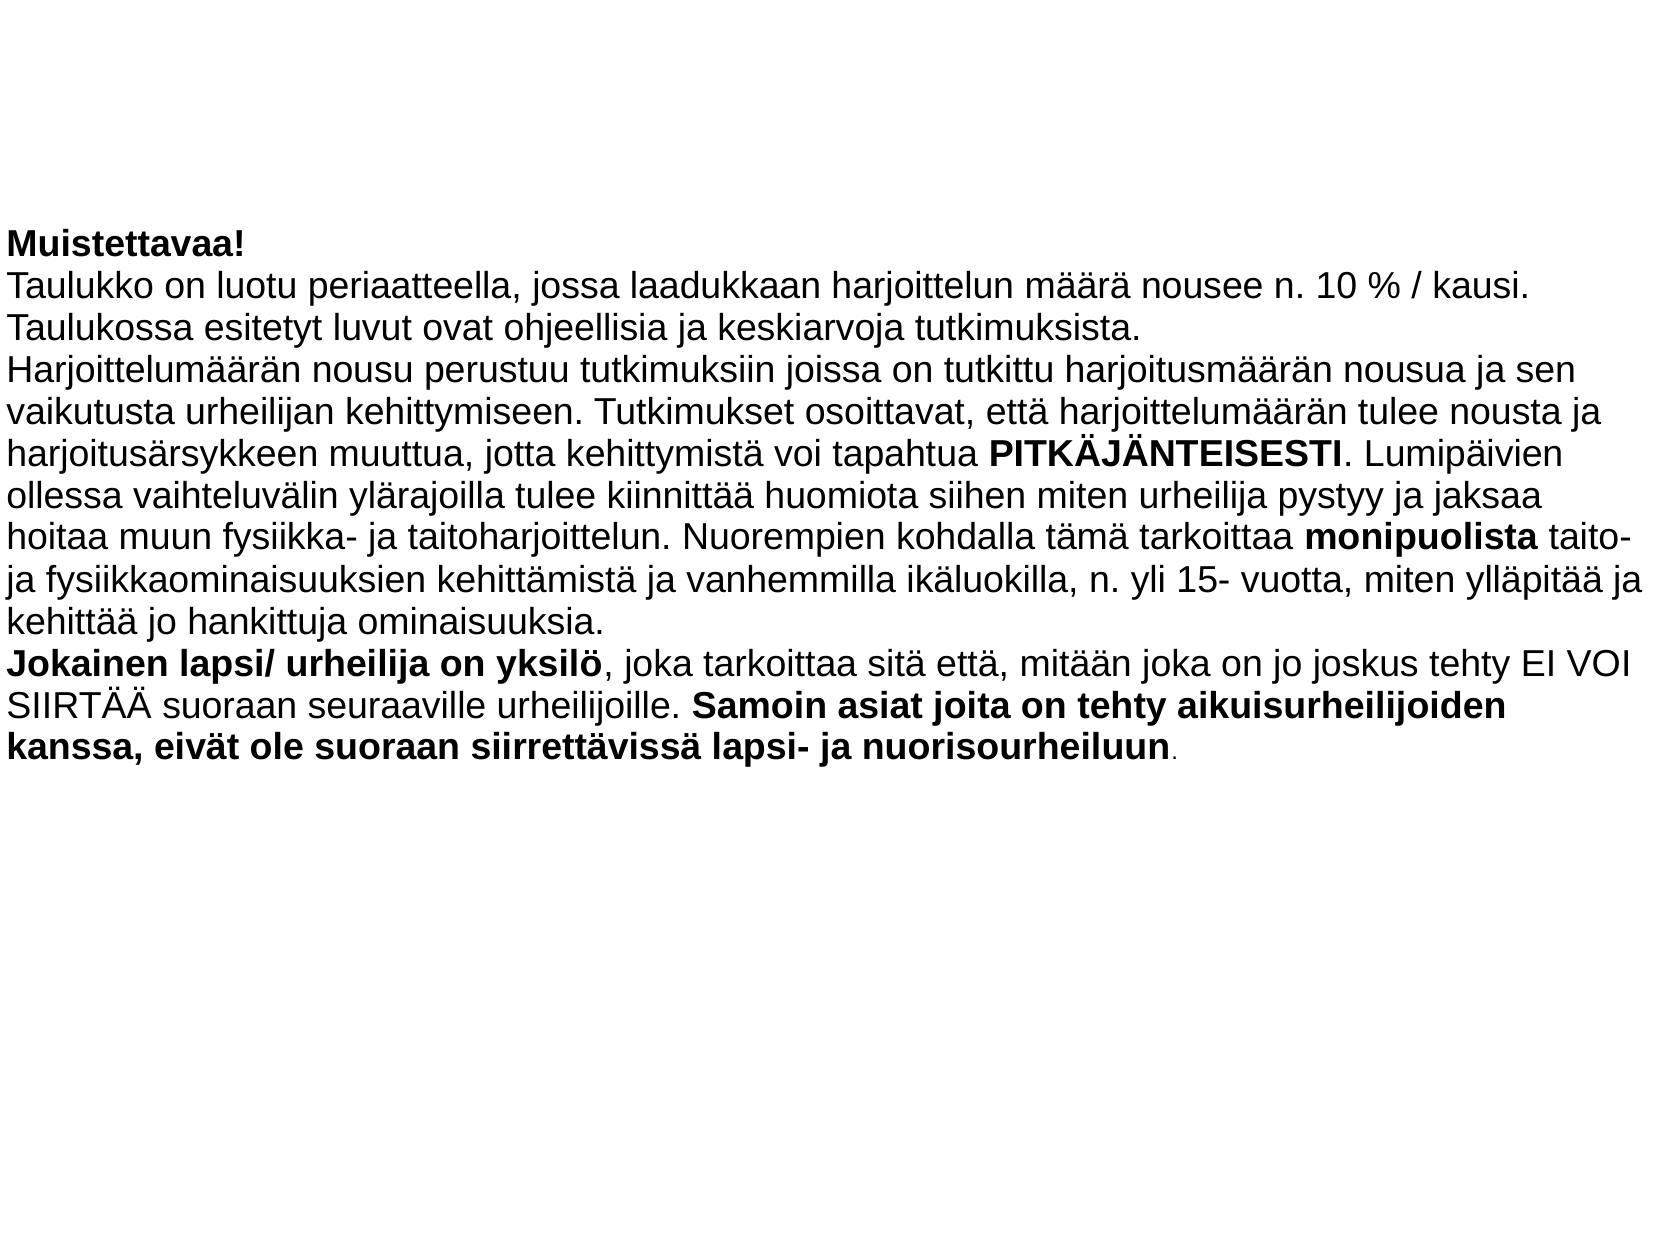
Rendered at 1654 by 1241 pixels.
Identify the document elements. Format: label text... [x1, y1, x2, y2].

text_box Muistettavaa! Taulukko on luotu periaatteella, jossa laadukkaan harjoittelun määrä nousee n. 10 % / kausi. Taulukossa esitetyt luvut ovat ohjeellisia ja keskiarvoja tutkimuksista. Harjoittelumäärän nousu perustuu tutkimuksiin joissa on tutkittu harjoitusmäärän nousua ja sen vaikutusta urheilijan kehittymiseen. Tutkimukset osoittavat, että harjoittelumäärän tulee nousta ja harjoitusärsykkeen muuttua, jotta kehittymistä voi tapahtua PITKÄJÄNTEISESTI. Lumipäivien ollessa vaihteluvälin ylärajoilla tulee kiinnittää huomiota siihen miten urheilija pystyy ja jaksaa hoitaa muun fysiikka- ja taitoharjoittelun. Nuorempien kohdalla tämä tarkoittaa monipuolista taito- ja fysiikkaominaisuuksien kehittämistä ja vanhemmilla ikäluokilla, n. yli 15- vuotta, miten ylläpitää ja kehittää jo hankittuja ominaisuuksia. Jokainen lapsi/ urheilija on yksilö, joka tarkoittaa sitä että, mitään joka on jo joskus tehty EI VOI SIIRTÄÄ suoraan seuraaville urheilijoille. Samoin asiat joita on tehty aikuisurheilijoiden kanssa, eivät ole suoraan siirrettävissä lapsi- ja nuorisourheiluun. [0, 214, 1654, 898]
